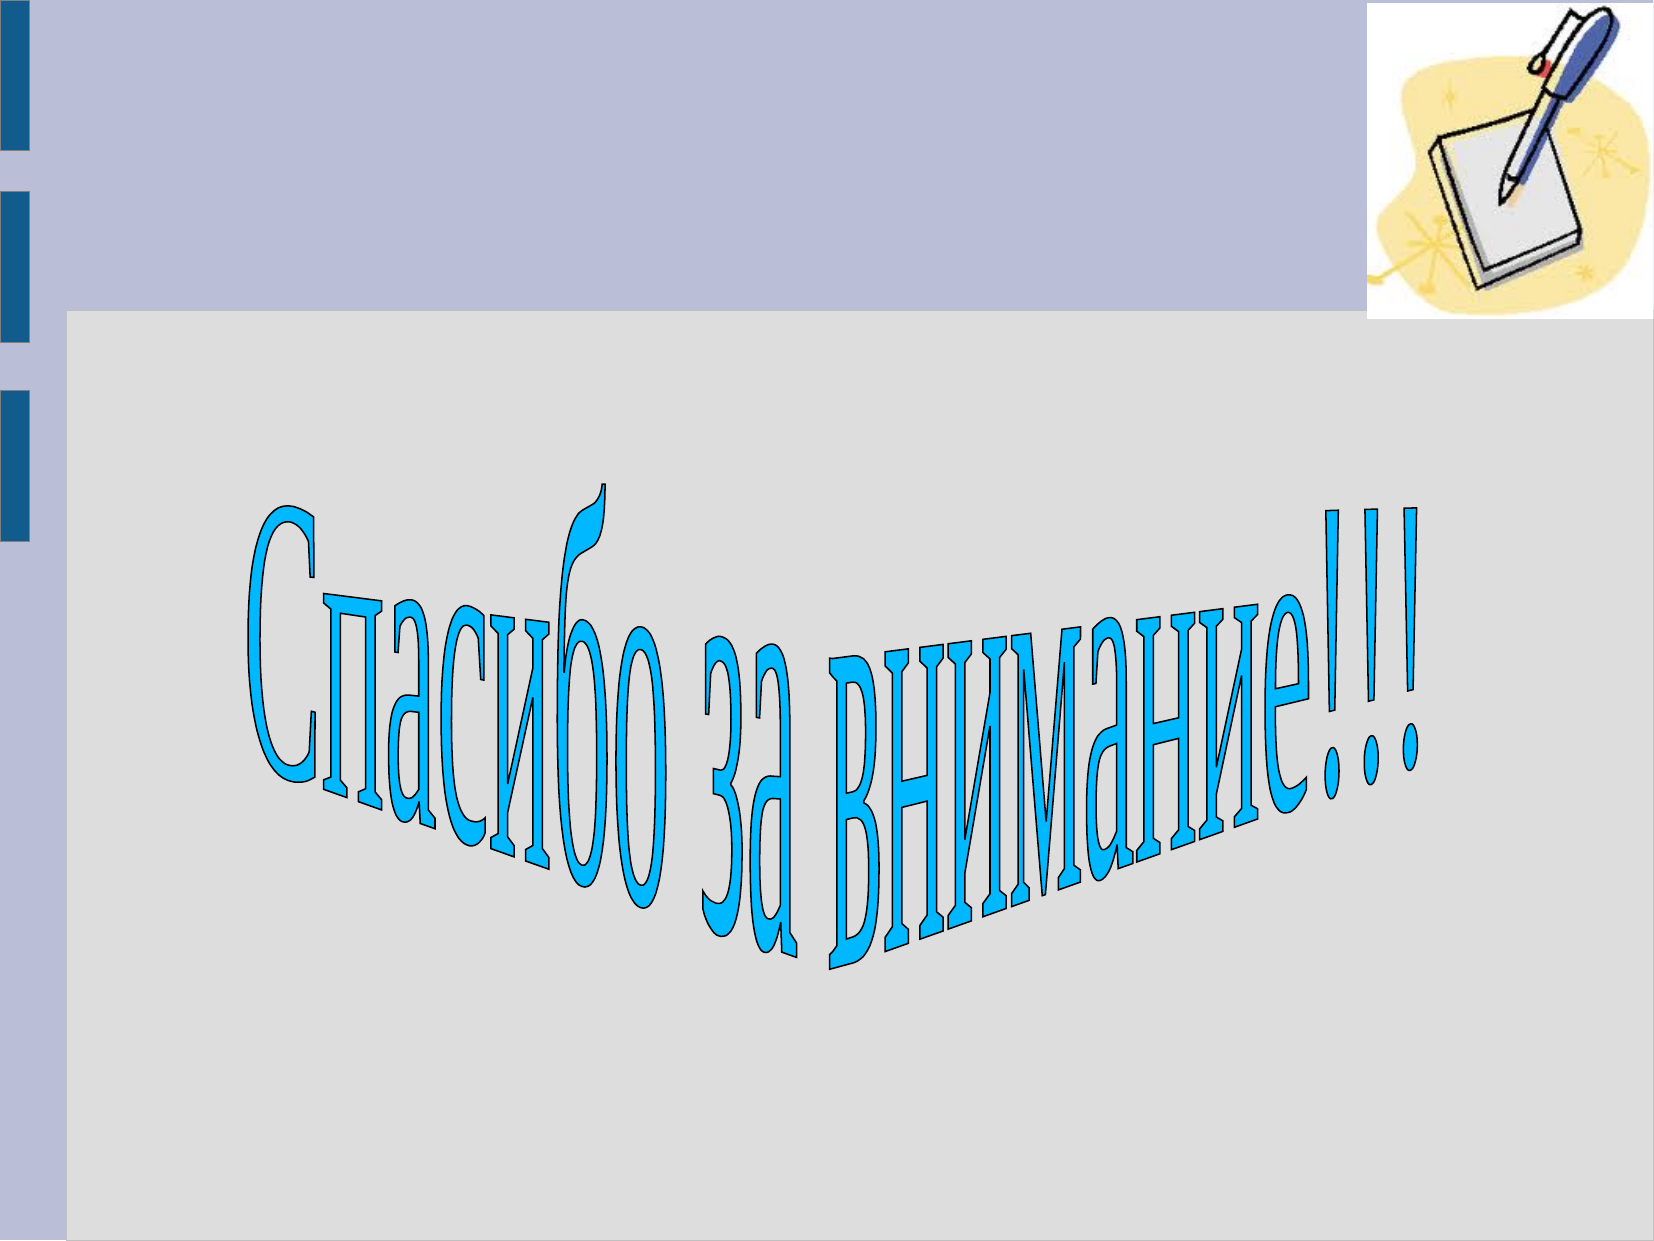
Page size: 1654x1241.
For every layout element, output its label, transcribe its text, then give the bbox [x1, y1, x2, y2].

text_box Спасибо за внимание!!! [1011, 626, 1081, 907]
text_box Спасибо за внимание!!! [615, 626, 666, 909]
text_box Спасибо за внимание!!! [1403, 723, 1418, 771]
text_box Спасибо за внимание!!! [1136, 612, 1195, 863]
text_box Спасибо за внимание!!! [1325, 510, 1339, 712]
text_box Спасибо за внимание!!! [702, 636, 743, 937]
text_box Спасибо за внимание!!! [323, 593, 382, 810]
text_box Спасибо за внимание!!! [1404, 507, 1417, 692]
text_box Спасибо за внимание!!! [829, 655, 880, 970]
text_box Спасибо за внимание!!! [1325, 747, 1340, 799]
text_box Спасибо за внимание!!! [1199, 604, 1258, 840]
text_box Спасибо за внимание!!! [750, 644, 797, 958]
text_box Спасибо за внимание!!! [248, 505, 316, 783]
text_box Спасибо за внимание!!! [1086, 617, 1133, 881]
text_box Спасибо за внимание!!! [1364, 735, 1379, 785]
text_box Спасибо за внимание!!! [948, 636, 1007, 930]
text_box Спасибо за внимание!!! [441, 605, 486, 846]
text_box Спасибо за внимание!!! [388, 599, 436, 829]
text_box Спасибо за внимание!!! [885, 644, 944, 952]
text_box Спасибо за внимание!!! [1265, 594, 1309, 813]
picture [1367, 3, 1654, 319]
text_box Спасибо за внимание!!! [557, 484, 608, 888]
text_box Спасибо за внимание!!! [1364, 509, 1378, 702]
text_box Спасибо за внимание!!! [490, 614, 549, 870]
